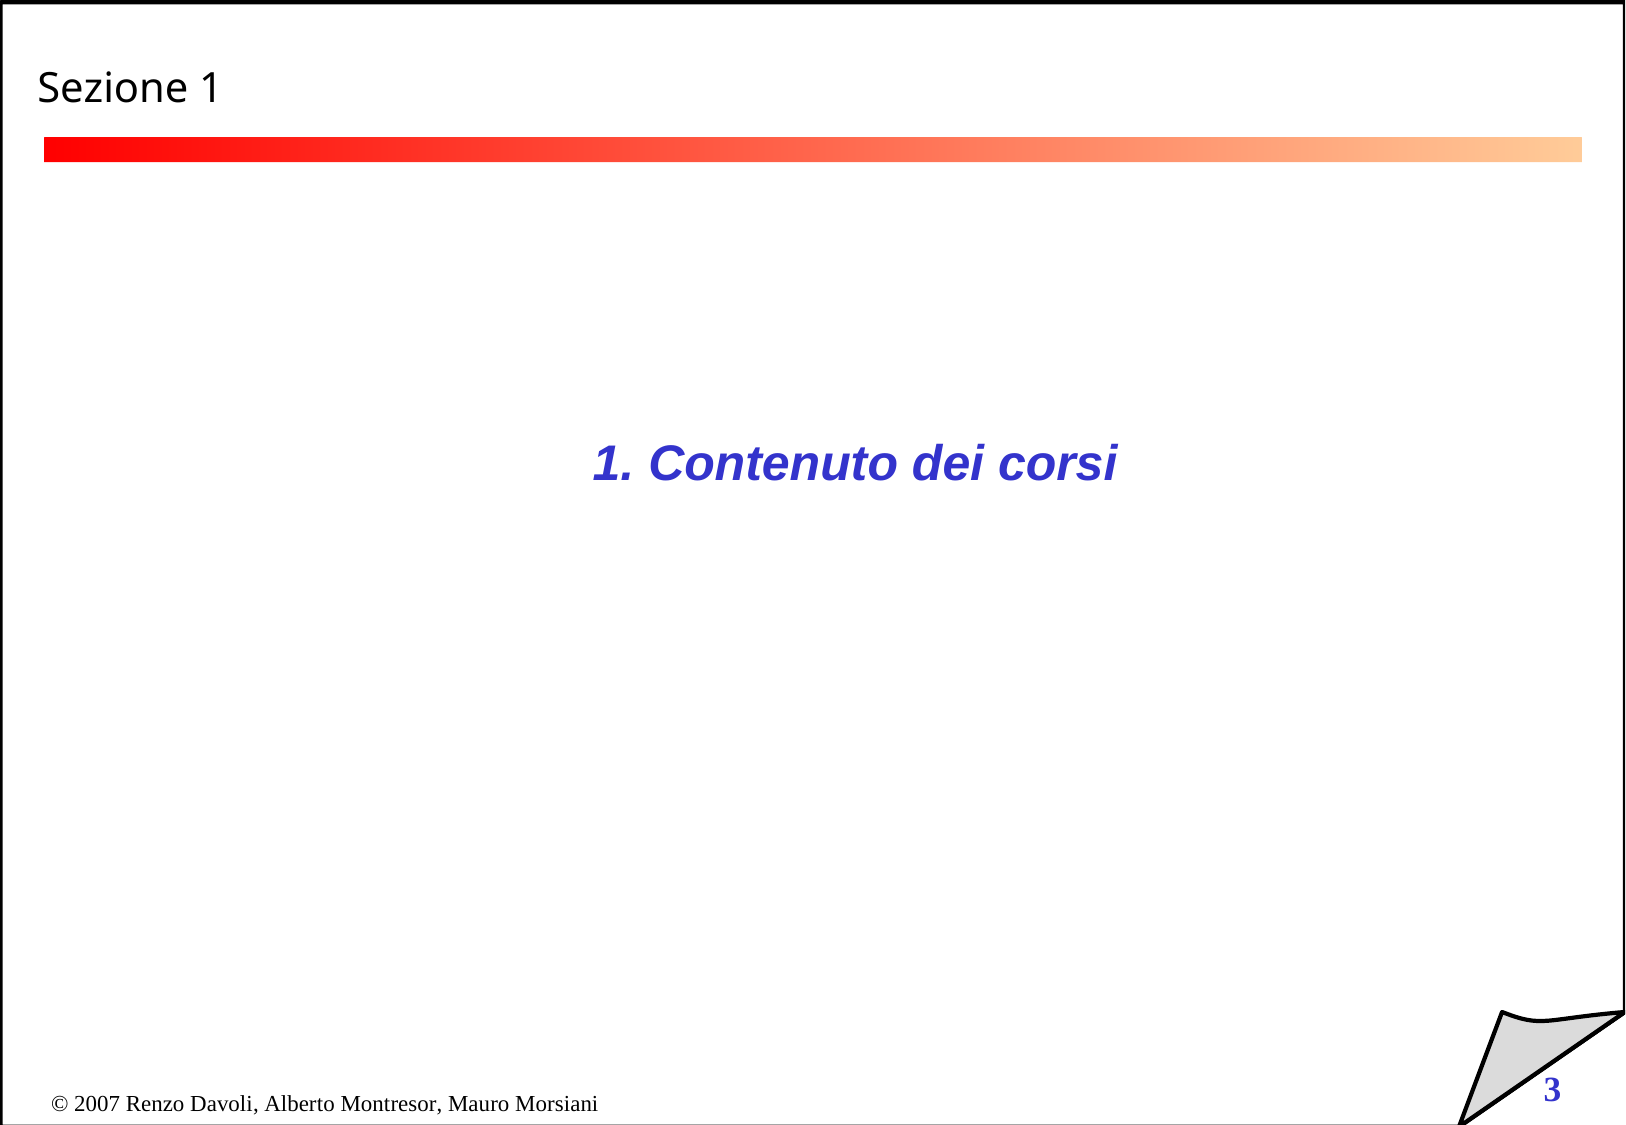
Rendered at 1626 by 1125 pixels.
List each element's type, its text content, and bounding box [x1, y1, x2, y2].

subtitle 1. Contenuto dei corsi [54, 187, 1571, 739]
title Sezione 1 [37, 44, 1588, 131]
